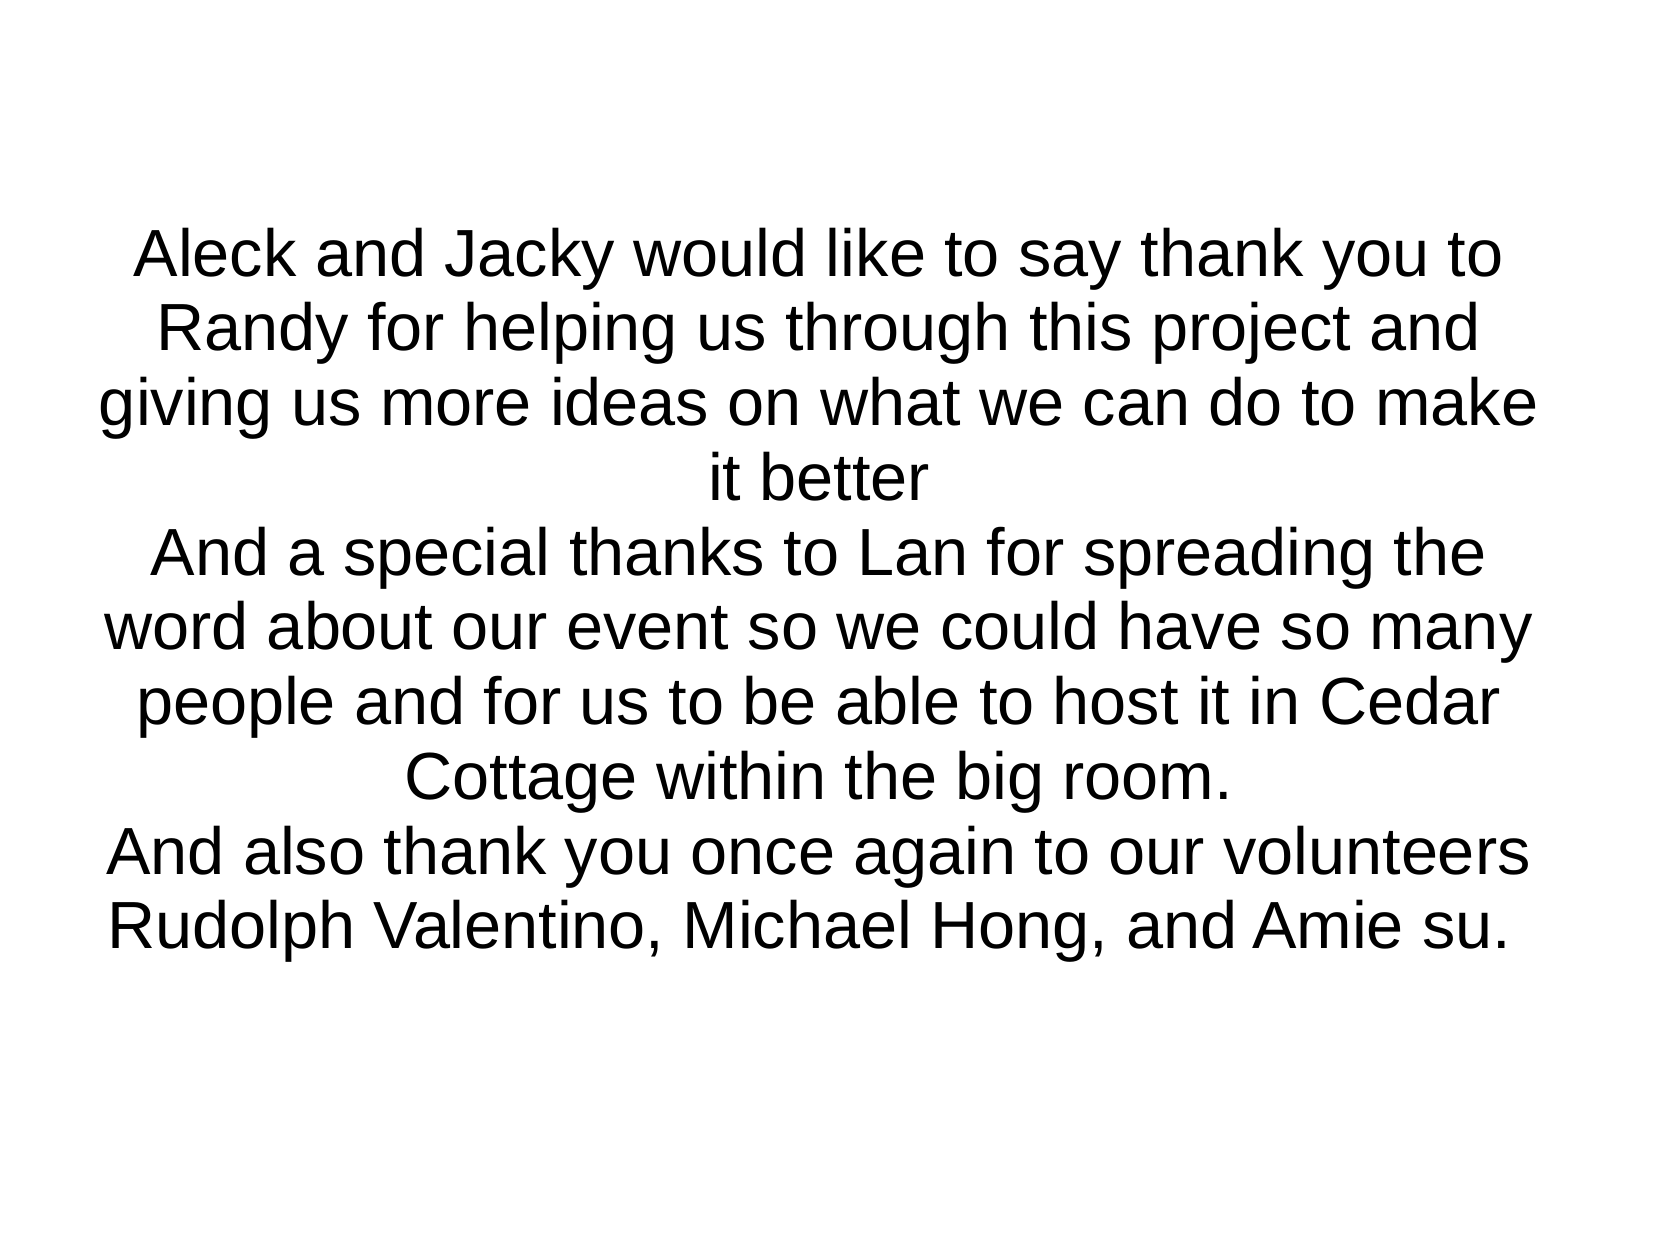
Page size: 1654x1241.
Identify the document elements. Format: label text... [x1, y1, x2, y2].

subtitle Aleck and Jacky would like to say thank you to Randy for helping us through this project and giving us more ideas on what we can do to make it better And a special thanks to Lan for spreading the word about our event so we could have so many people and for us to be able to host it in Cedar Cottage within the big room. And also thank you once again to our volunteers Rudolph Valentino, Michael Hong, and Amie su. [75, 187, 1564, 992]
